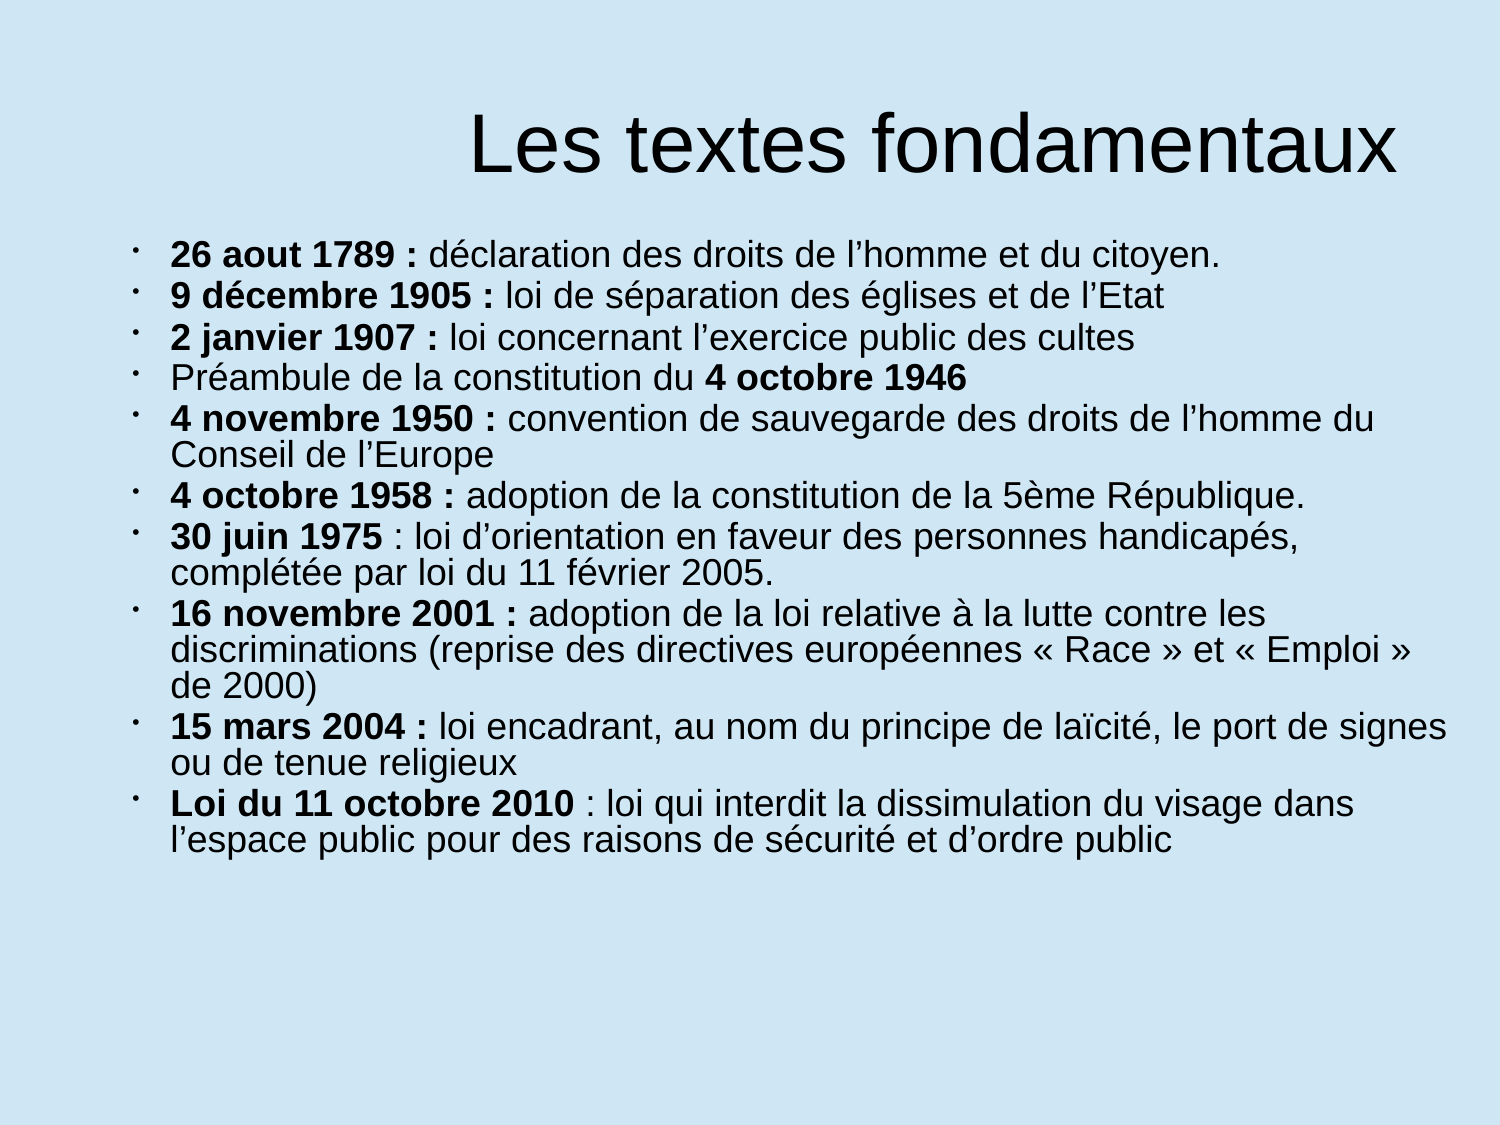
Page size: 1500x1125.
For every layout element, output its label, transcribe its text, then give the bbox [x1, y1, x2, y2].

text_box Les textes fondamentaux [442, 45, 1425, 231]
text_box 26 aout 1789 : déclaration des droits de l’homme et du citoyen. 9 décembre 1905 : loi de séparation des églises et de l’Etat 2 janvier 1907 : loi concernant l’exercice public des cultes Préambule de la constitution du 4 octobre 1946 4 novembre 1950 : convention de sauvegarde des droits de l’homme du Conseil de l’Europe 4 octobre 1958 : adoption de la constitution de la 5ème République. 30 juin 1975 : loi d’orientation en faveur des personnes handicapés, complétée par loi du 11 février 2005. 16 novembre 2001 : adoption de la loi relative à la lutte contre les discriminations (reprise des directives européennes « Race » et « Emploi » de 2000) 15 mars 2004 : loi encadrant, au nom du principe de laïcité, le port de signes ou de tenue religieux Loi du 11 octobre 2010 : loi qui interdit la dissimulation du visage dans l’espace public pour des raisons de sécurité et d’ordre public [76, 231, 1471, 969]
